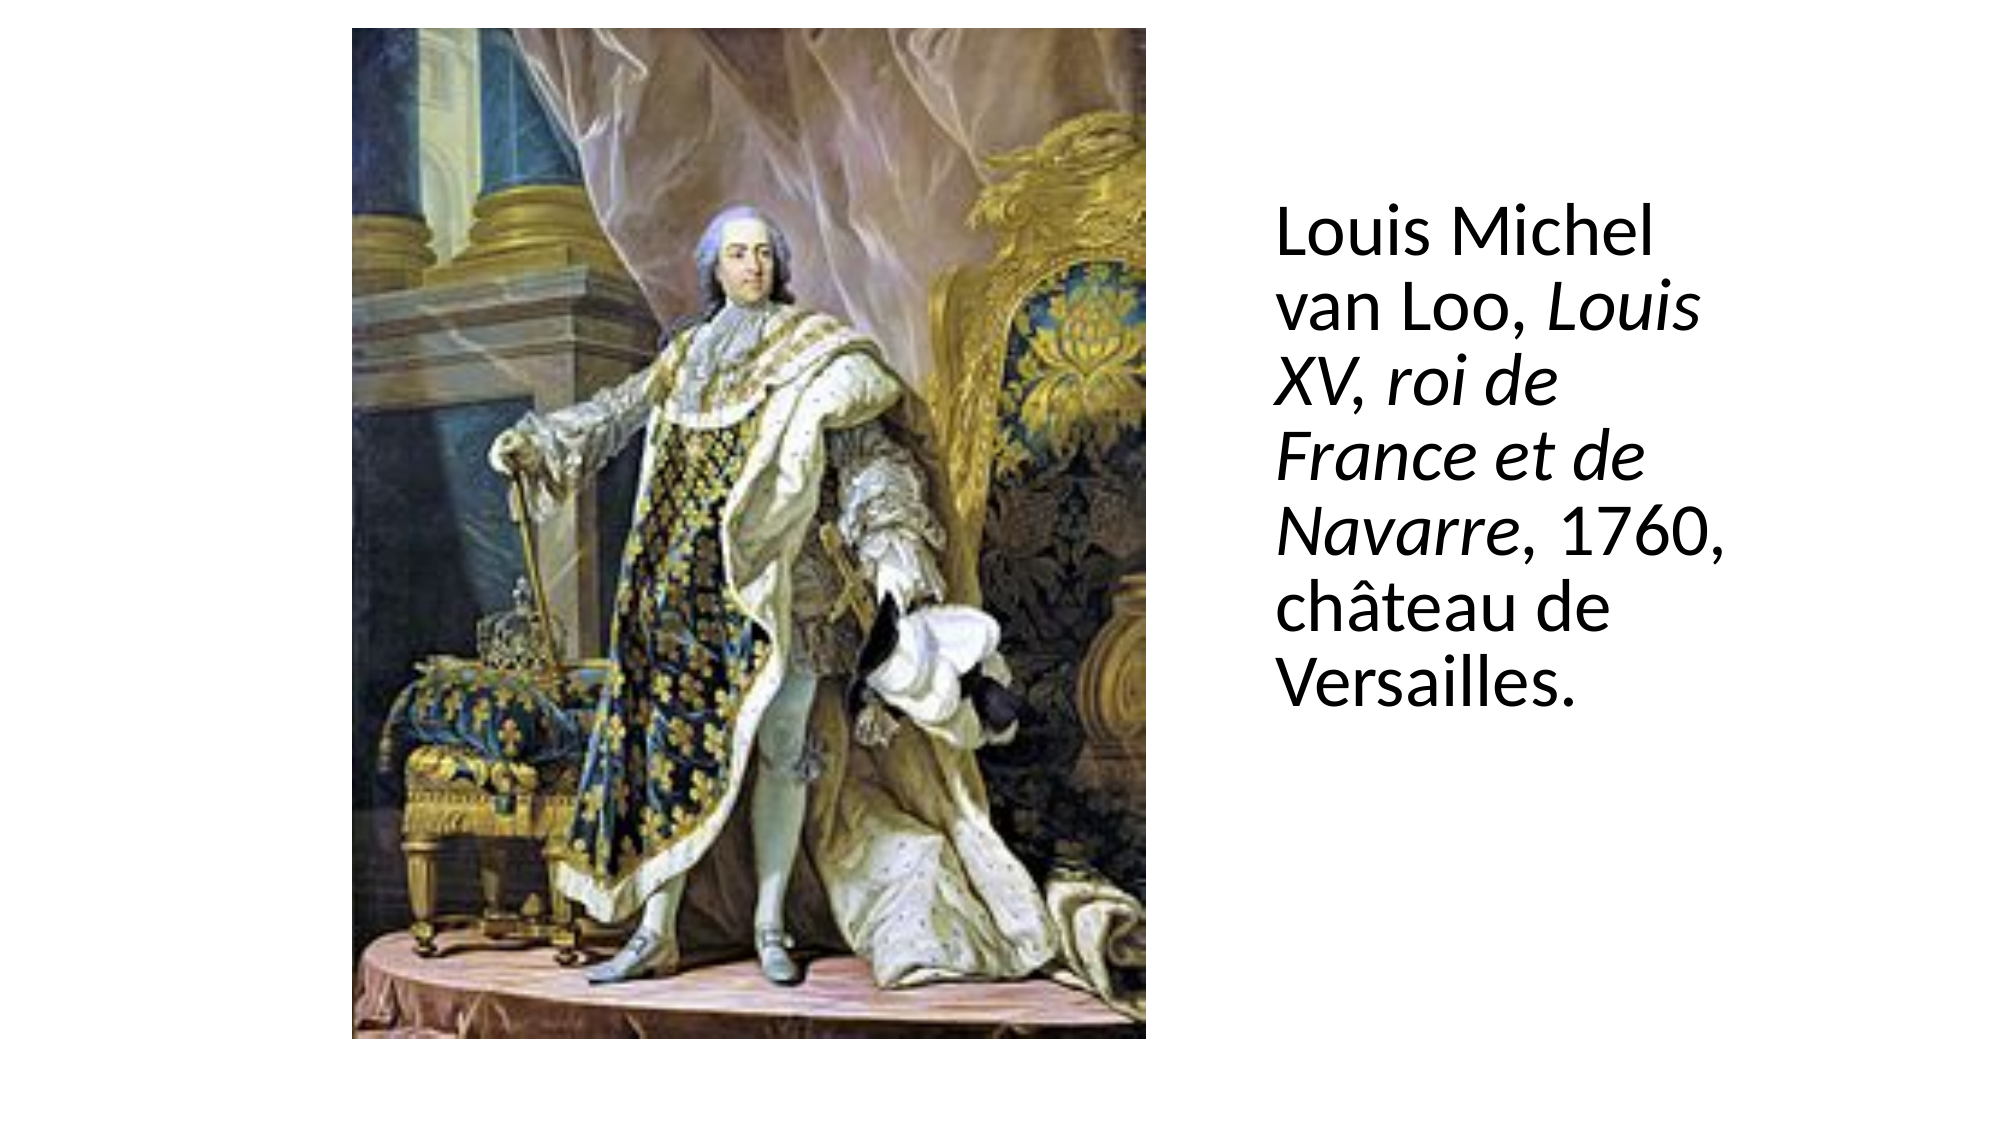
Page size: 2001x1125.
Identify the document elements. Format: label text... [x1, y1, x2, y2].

text_box Louis Michel van Loo, Louis XV, roi de France et de Navarre, 1760, château de Versailles. [1260, 149, 1792, 840]
picture [352, 28, 1146, 1039]
